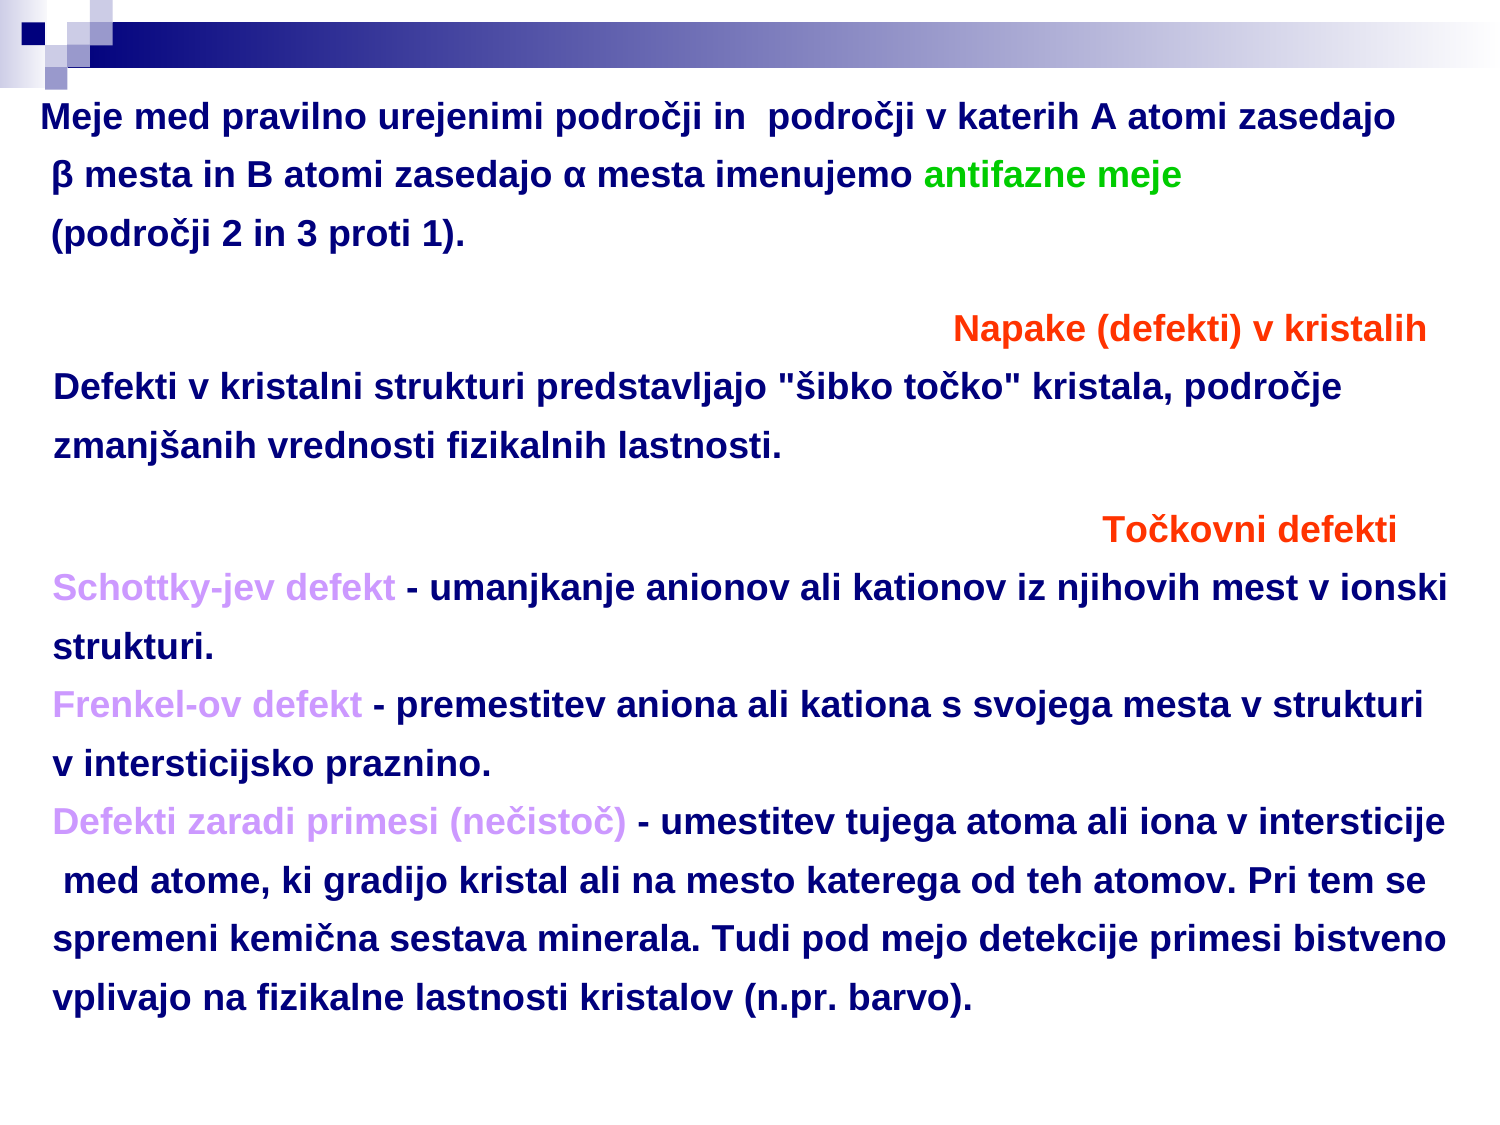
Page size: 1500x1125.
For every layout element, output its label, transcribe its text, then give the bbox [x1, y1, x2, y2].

text_box Meje med pravilno urejenimi področji in področji v katerih A atomi zasedajo β mesta in B atomi zasedajo α mesta imenujemo antifazne meje (področji 2 in 3 proti 1). [25, 70, 1413, 262]
text_box Točkovni defekti Schottky-jev defekt - umanjkanje anionov ali kationov iz njihovih mest v ionski strukturi. Frenkel-ov defekt - premestitev aniona ali kationa s svojega mesta v strukturi v intersticijsko praznino. Defekti zaradi primesi (nečistoč) - umestitev tujega atoma ali iona v intersticije med atome, ki gradijo kristal ali na mesto katerega od teh atomov. Pri tem se spremeni kemična sestava minerala. Tudi pod mejo detekcije primesi bistveno vplivajo na fizikalne lastnosti kristalov (n.pr. barvo). [37, 483, 1476, 1026]
text_box Napake (defekti) v kristalih Defekti v kristalni strukturi predstavljajo "šibko točko" kristala, področje zmanjšanih vrednosti fizikalnih lastnosti. [38, 282, 1443, 474]
